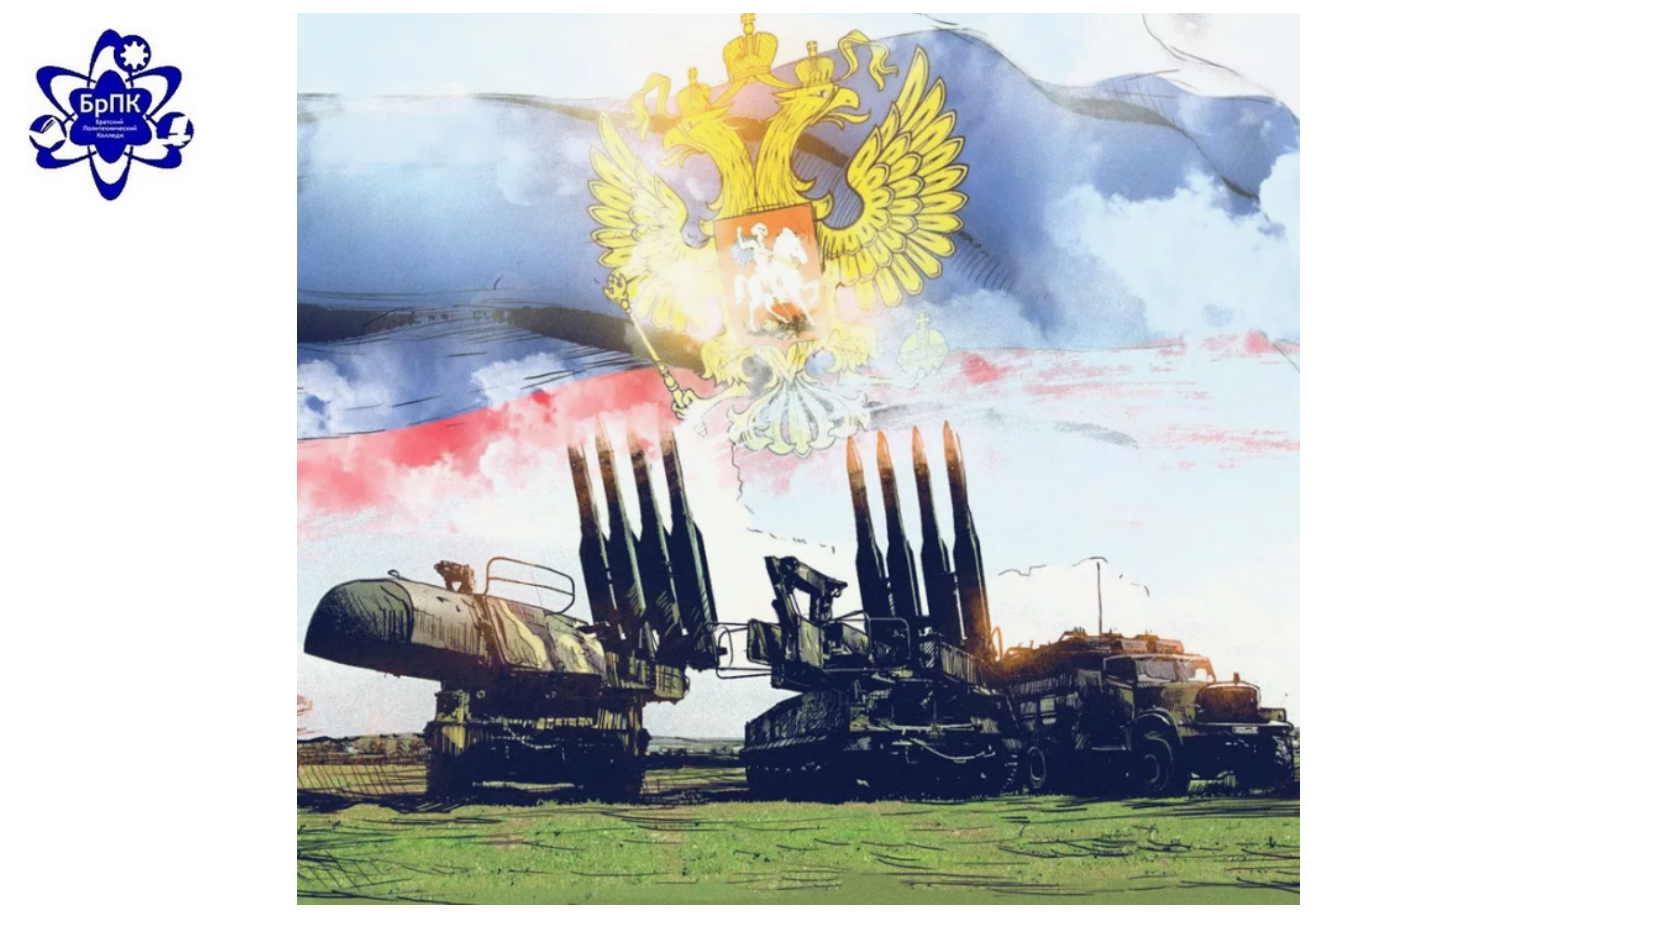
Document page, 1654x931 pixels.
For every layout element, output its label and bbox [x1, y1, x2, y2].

picture [23, 26, 200, 204]
picture [297, 13, 1300, 905]
